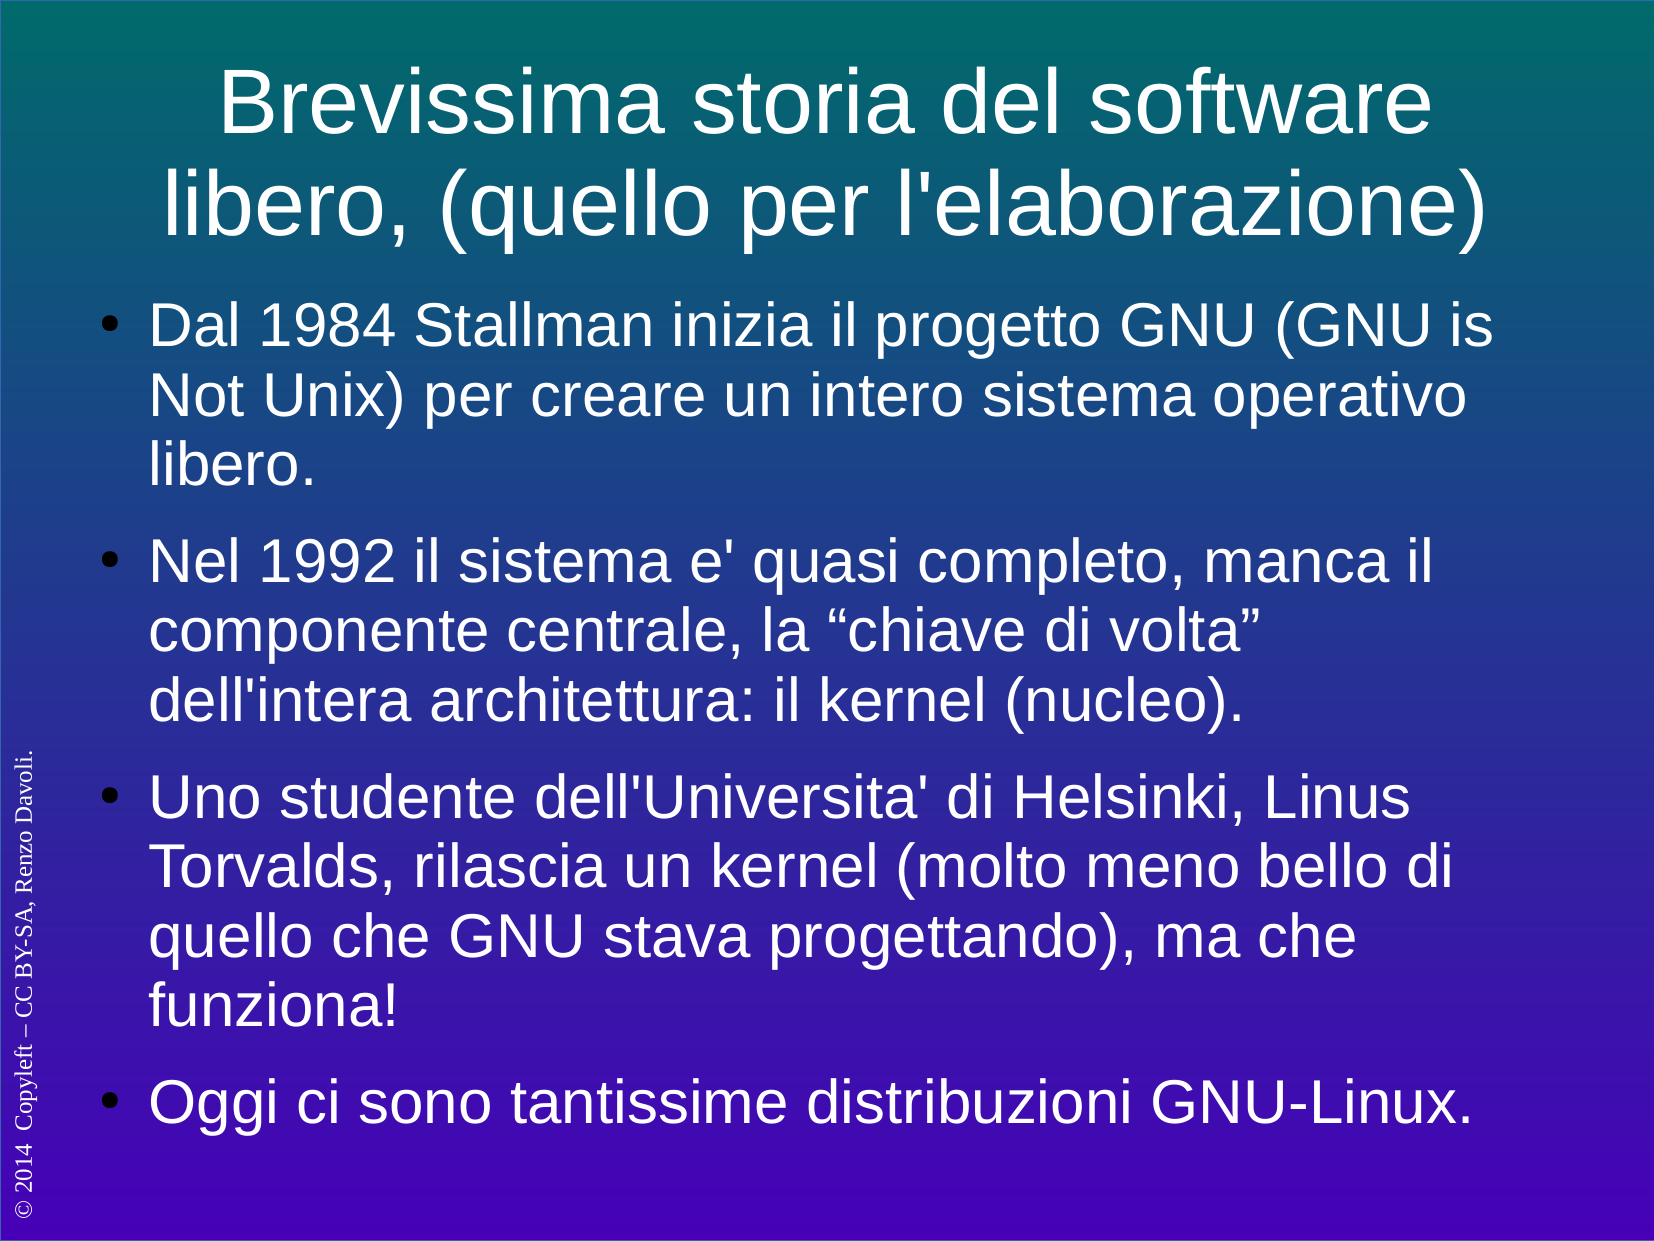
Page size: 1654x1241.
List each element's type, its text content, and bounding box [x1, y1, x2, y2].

title Brevissima storia del software libero, (quello per l'elaborazione) [82, 49, 1571, 257]
list Dal 1984 Stallman inizia il progetto GNU (GNU is Not Unix) per creare un intero sistema operativo libero. Nel 1992 il sistema e' quasi completo, manca il componente centrale, la “chiave di volta” dell'intera architettura: il kernel (nucleo). Uno studente dell'Universita' di Helsinki, Linus Torvalds, rilascia un kernel (molto meno bello di quello che GNU stava progettando), ma che funziona! Oggi ci sono tantissime distribuzioni GNU-Linux. [82, 290, 1538, 1156]
